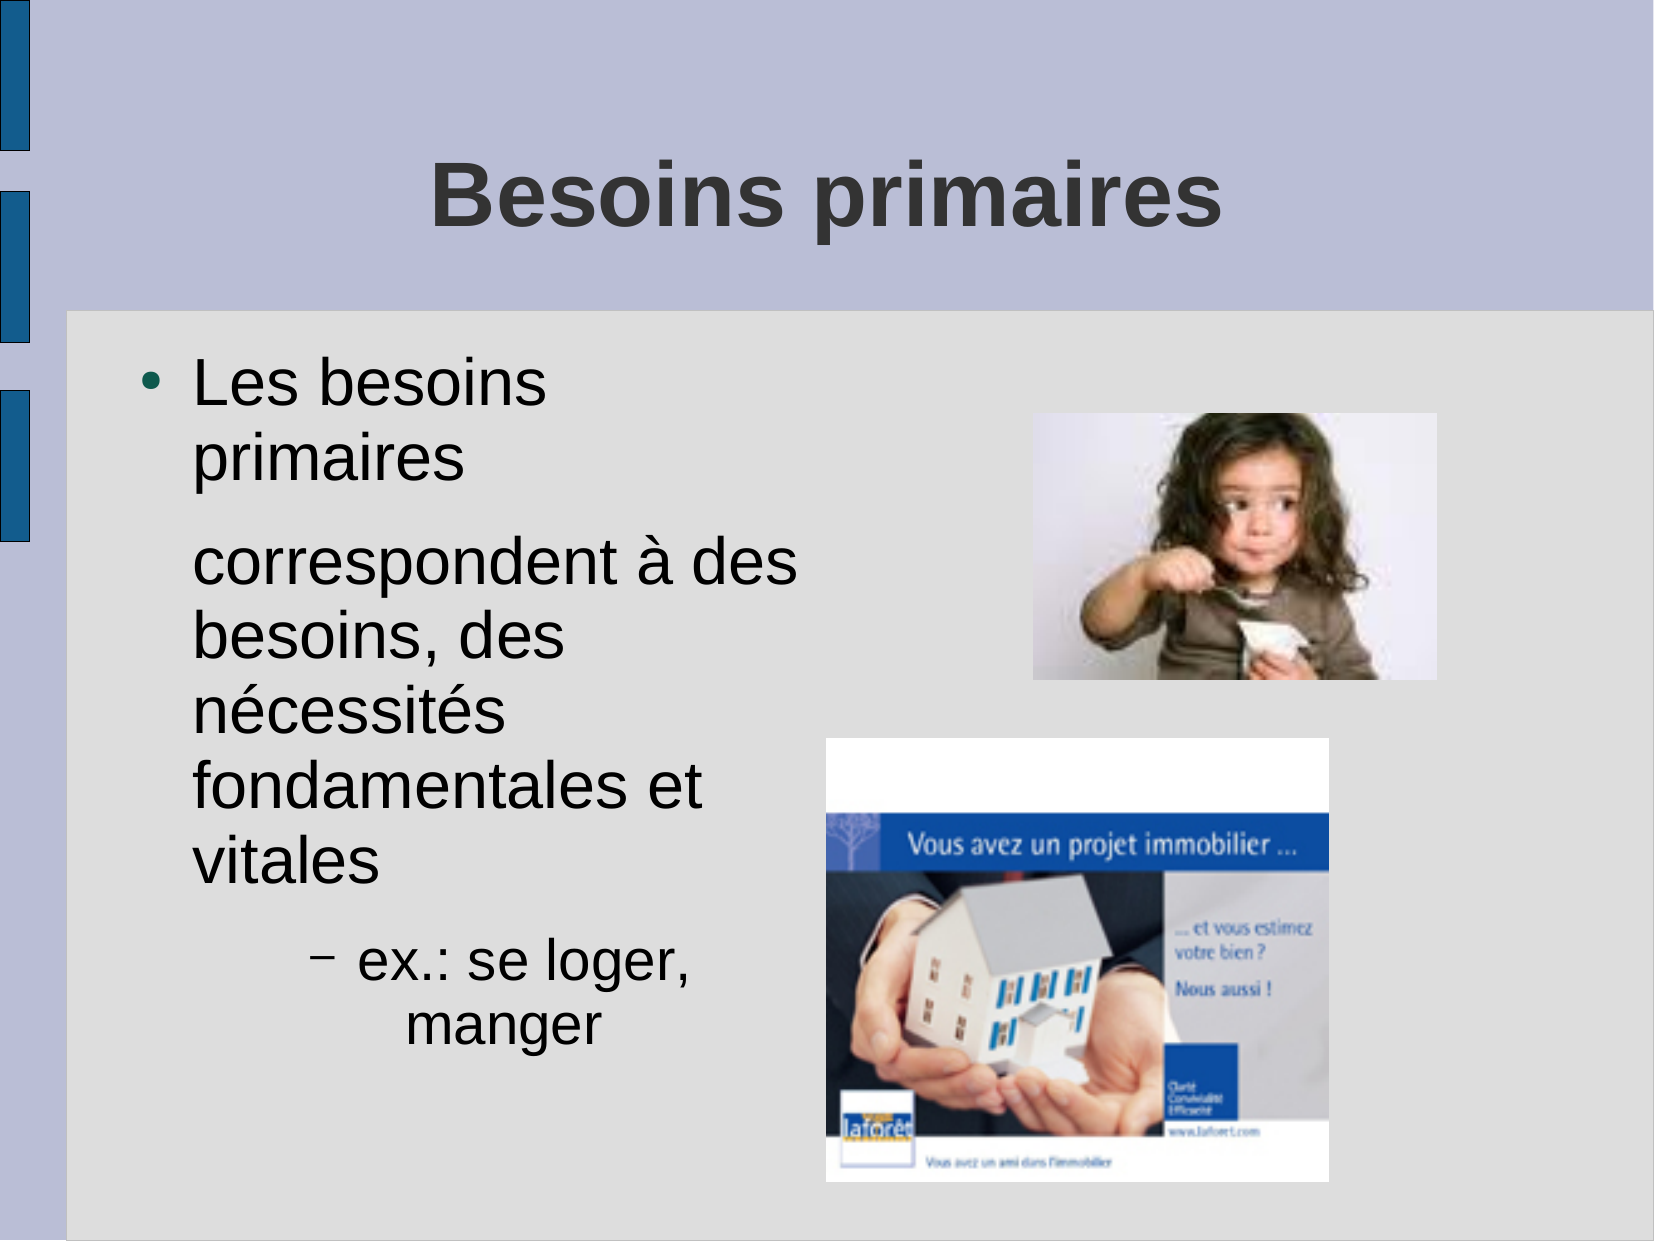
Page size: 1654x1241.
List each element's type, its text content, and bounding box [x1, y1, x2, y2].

picture [826, 738, 1329, 1182]
picture [1033, 413, 1437, 680]
title Besoins primaires [121, 91, 1534, 299]
list Les besoins primaires correspondent à des besoins, des nécessités fondamentales et vitales ex.: se loger, manger [121, 344, 811, 1241]
